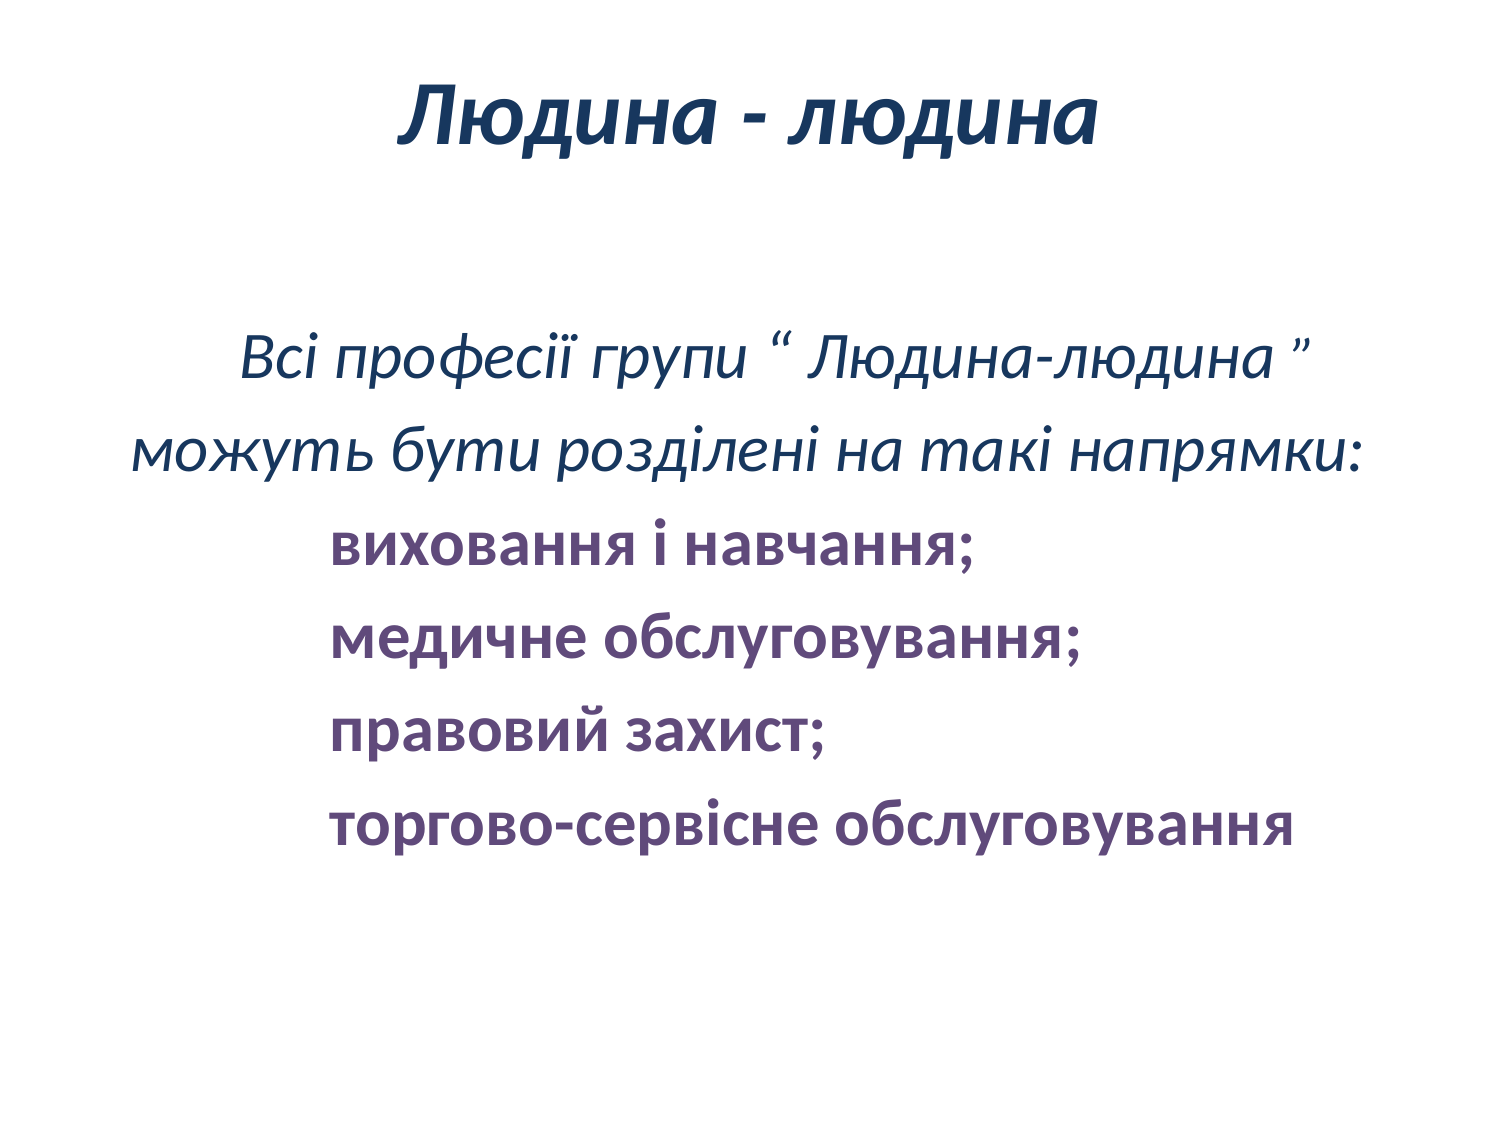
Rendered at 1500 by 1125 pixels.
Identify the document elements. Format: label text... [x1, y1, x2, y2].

list Всі професії групи “ Людина-людина ” можуть бути розділені на такі напрямки: виховання і навчання; медичне обслуговування; правовий захист; торгово-сервісне обслуговування [75, 304, 1425, 961]
title Людина - людина [75, 45, 1425, 233]
